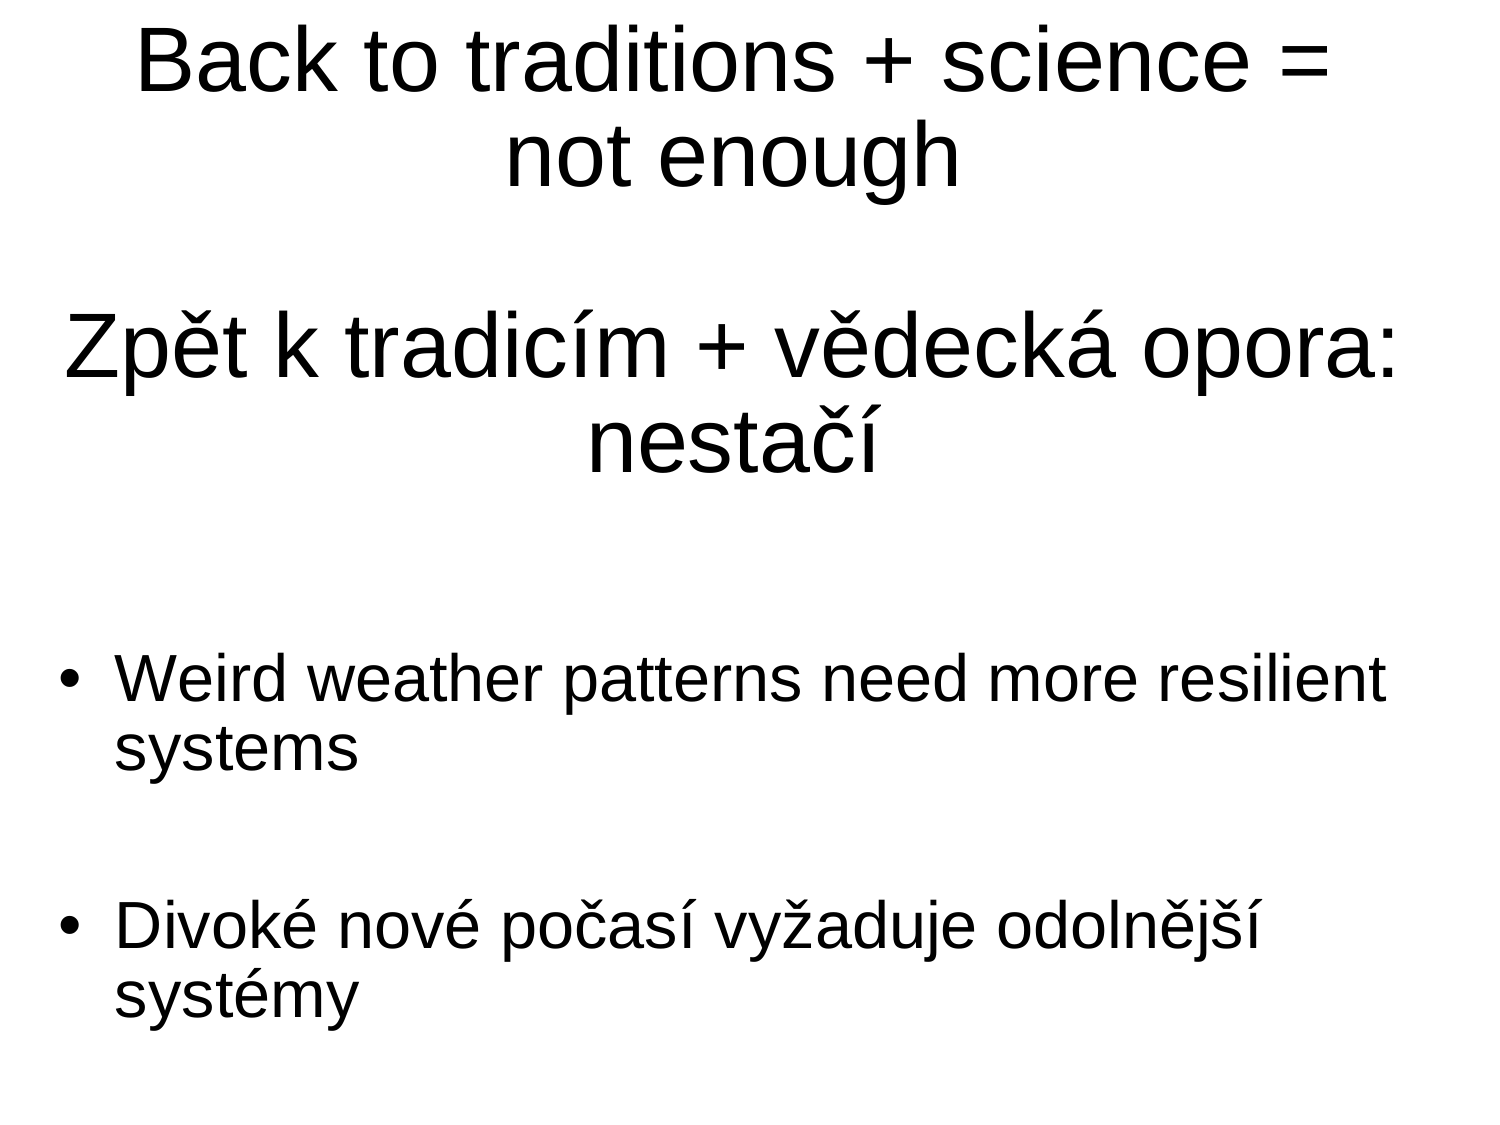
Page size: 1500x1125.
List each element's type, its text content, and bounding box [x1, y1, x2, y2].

title Back to traditions + science = not enough Zpět k tradicím + vědecká opora: nestačí [59, 11, 1409, 496]
list Weird weather patterns need more resilient systems Divoké nové počasí vyžaduje odolnější systémy [59, 645, 1409, 1125]
